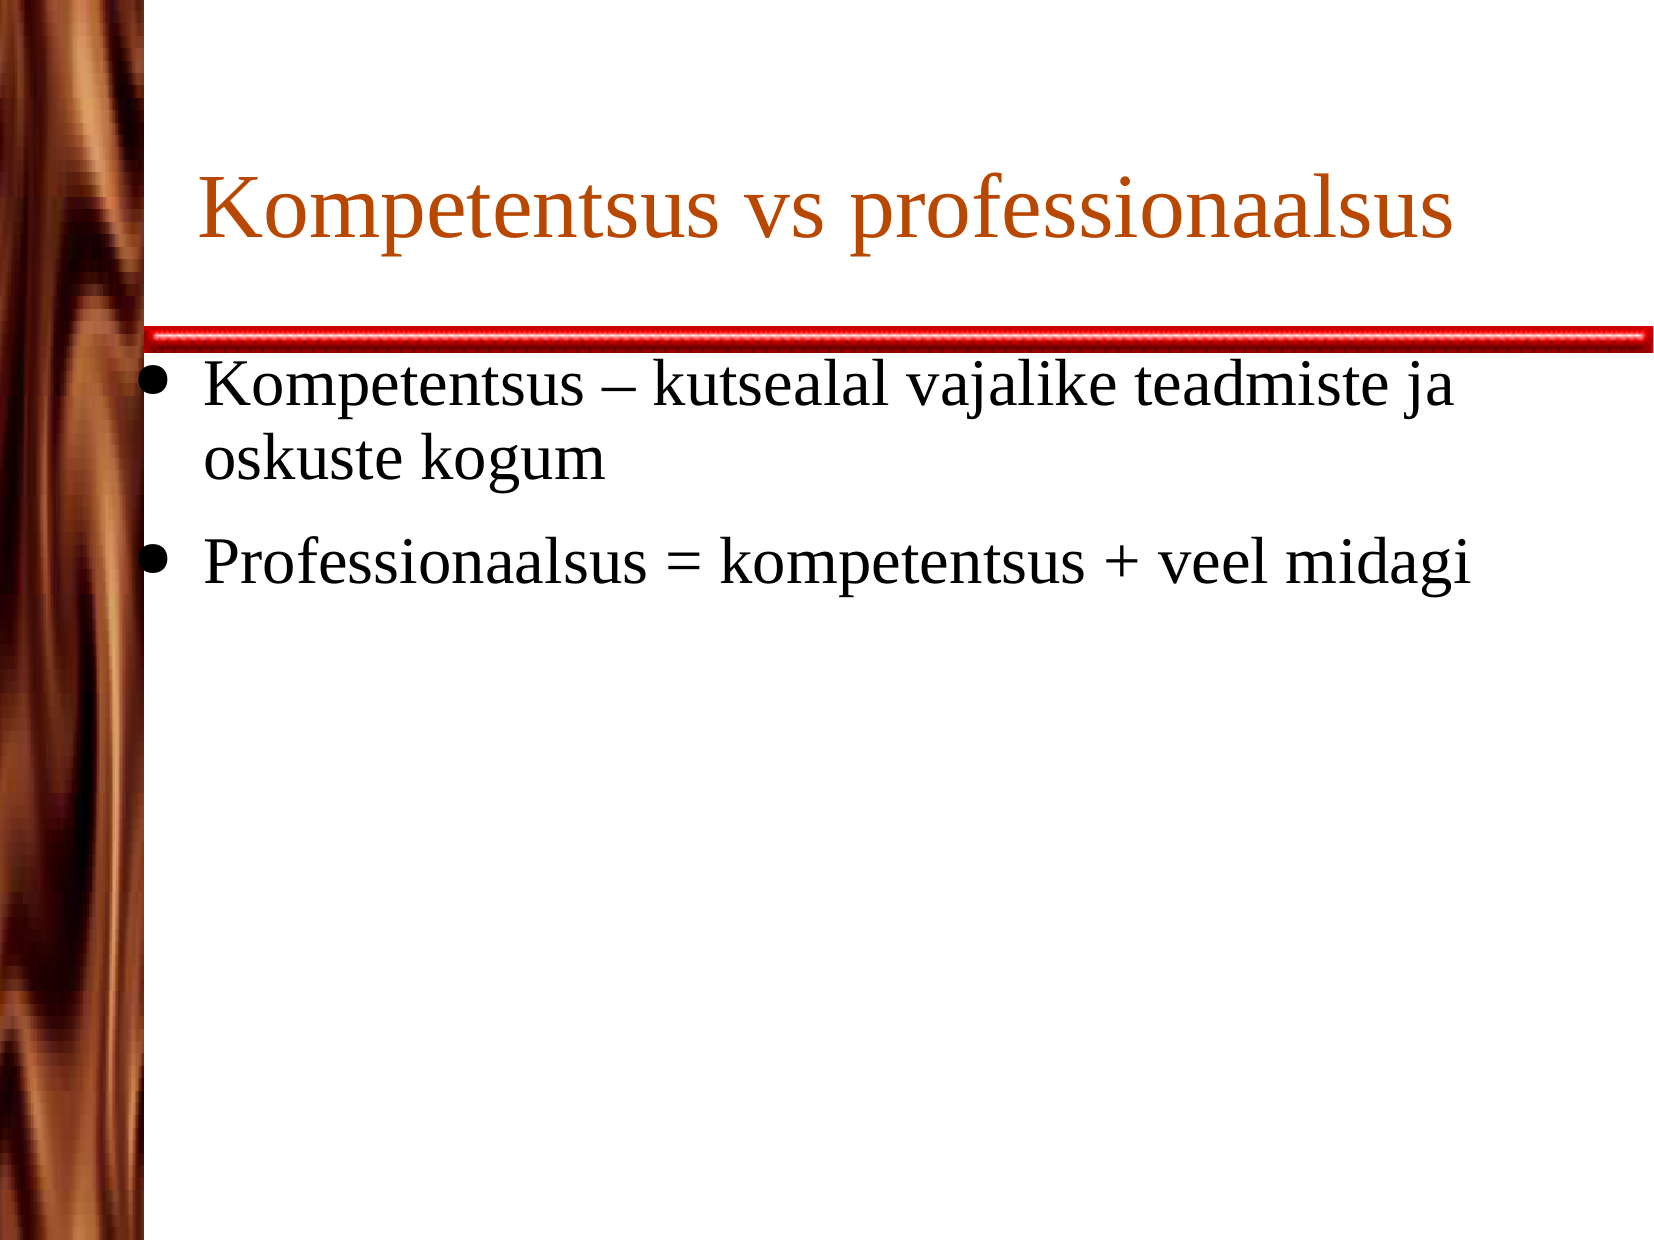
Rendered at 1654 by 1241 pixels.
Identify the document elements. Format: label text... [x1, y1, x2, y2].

picture [0, 0, 1654, 1240]
list Kompetentsus – kutsealal vajalike teadmiste ja oskuste kogum Professionaalsus = kompetentsus + veel midagi [121, 344, 1534, 1126]
title Kompetentsus vs professionaalsus [121, 102, 1534, 310]
